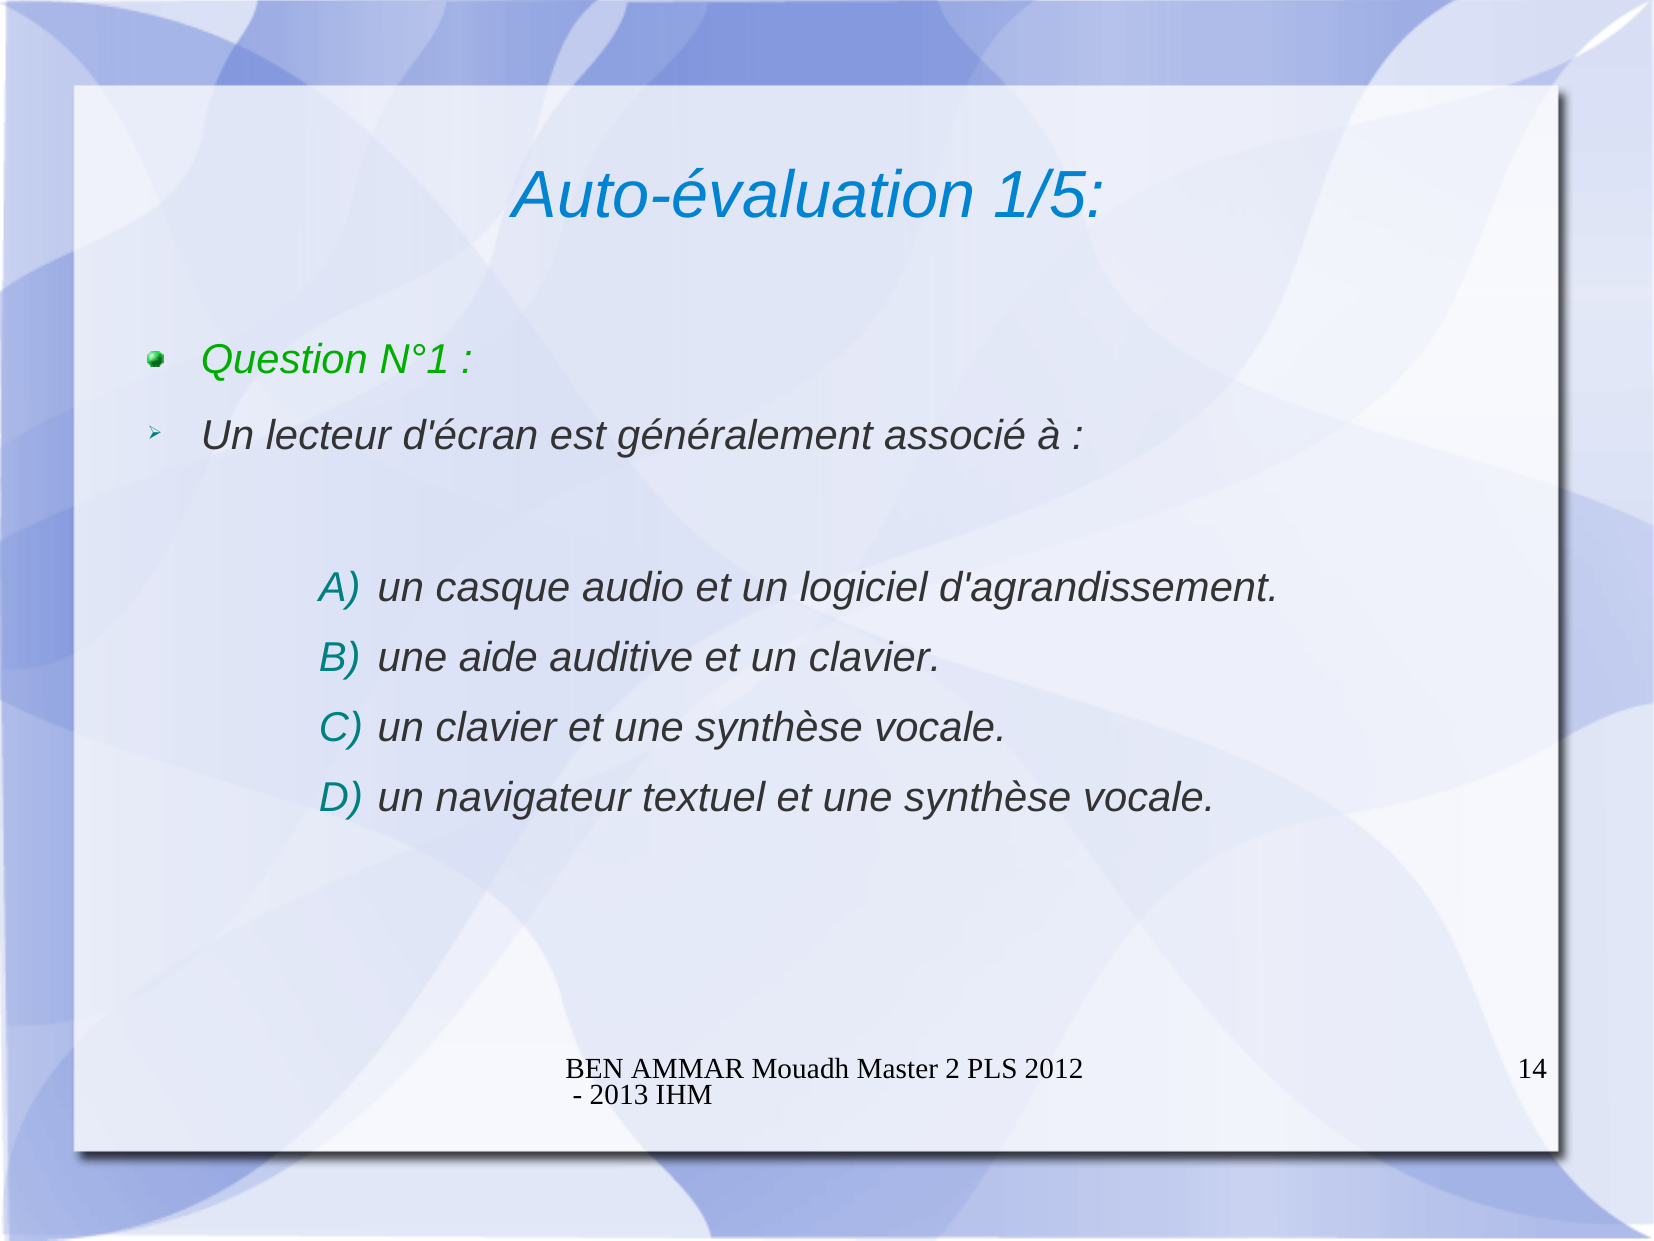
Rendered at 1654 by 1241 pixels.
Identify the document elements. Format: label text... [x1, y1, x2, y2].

picture [0, 0, 1654, 1241]
title Auto-évaluation 1/5: [82, 90, 1536, 298]
list Question N°1 : Un lecteur d'écran est généralement associé à : un casque audio et un logiciel d'agrandissement. une aide auditive et un clavier. un clavier et une synthèse vocale. un navigateur textuel et une synthèse vocale. [129, 259, 1489, 1241]
